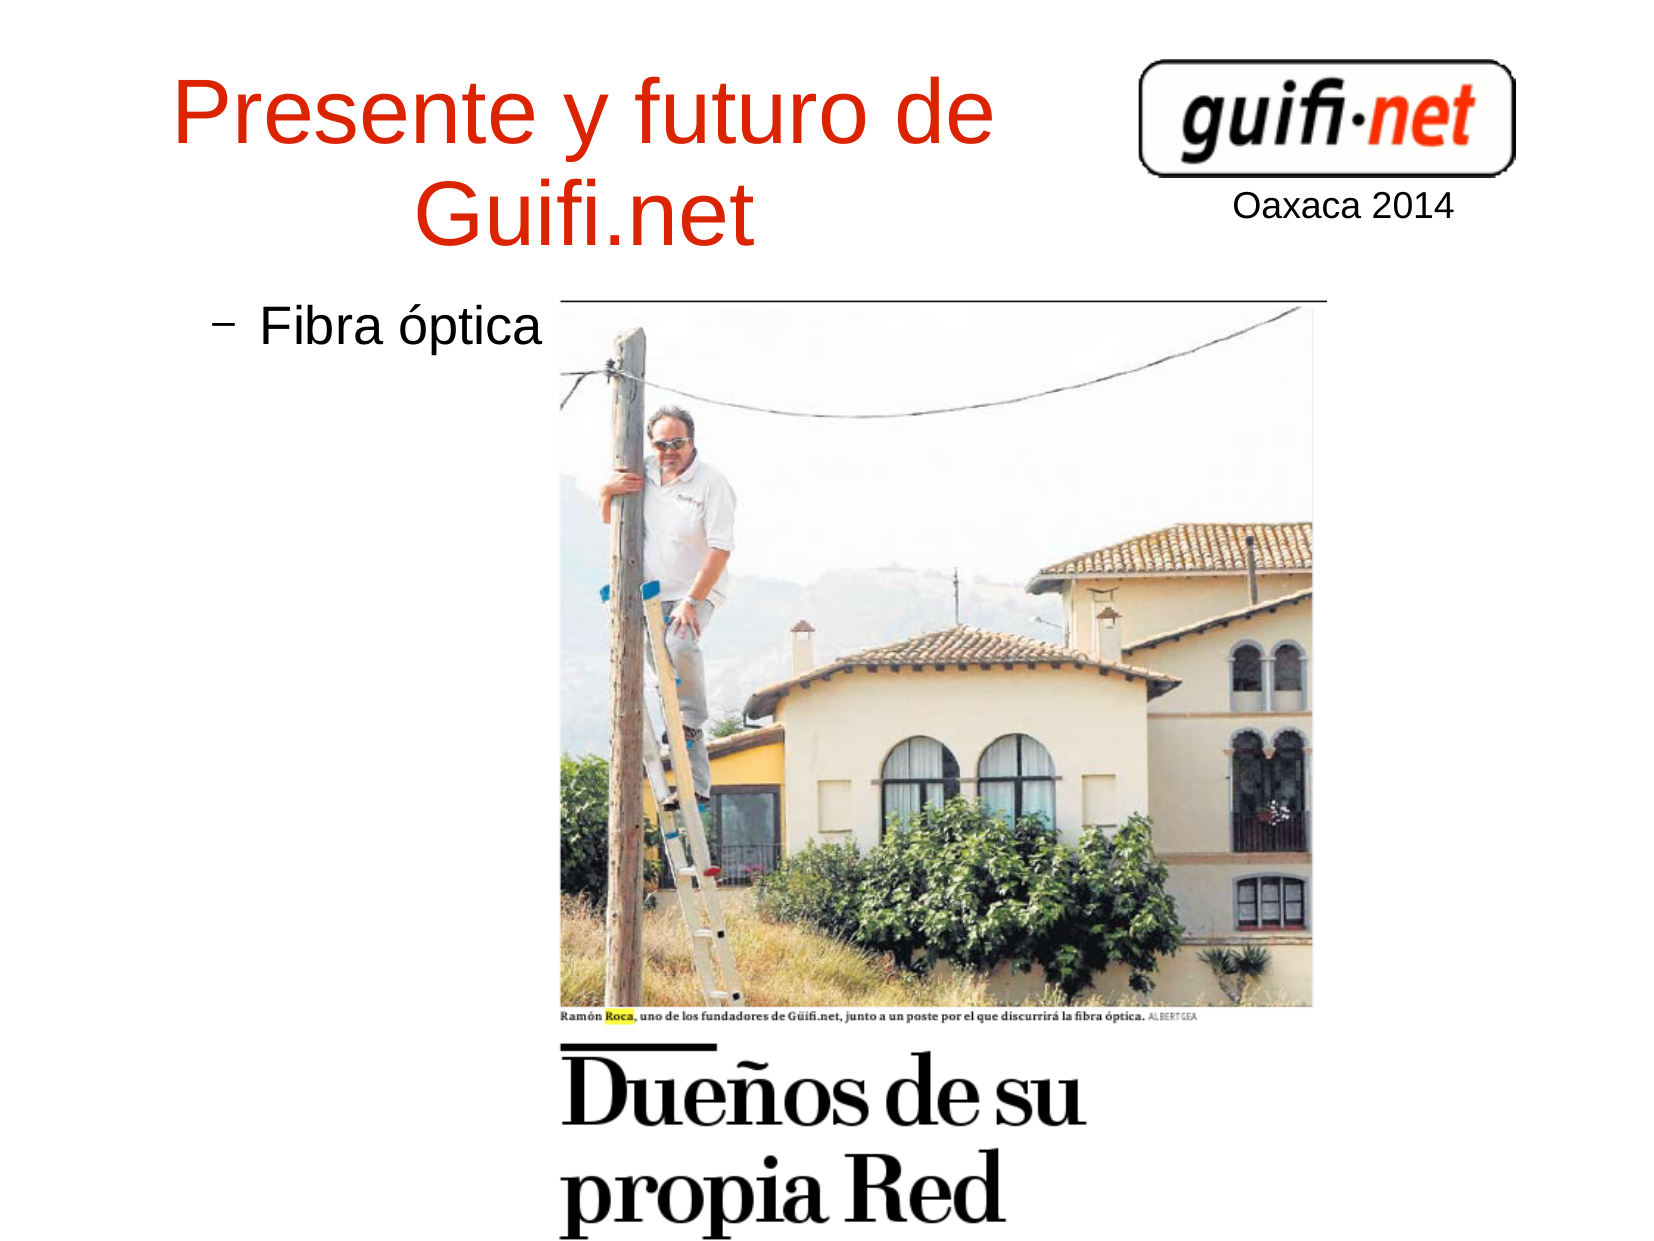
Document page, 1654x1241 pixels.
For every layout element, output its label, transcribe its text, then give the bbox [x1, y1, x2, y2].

text_box Fibra óptica [118, 295, 555, 356]
text_box Oaxaca 2014 [1033, 177, 1654, 277]
title Presente y futuro de Guifi.net [76, 60, 1093, 266]
picture [1137, 59, 1516, 177]
picture [555, 295, 1327, 1241]
